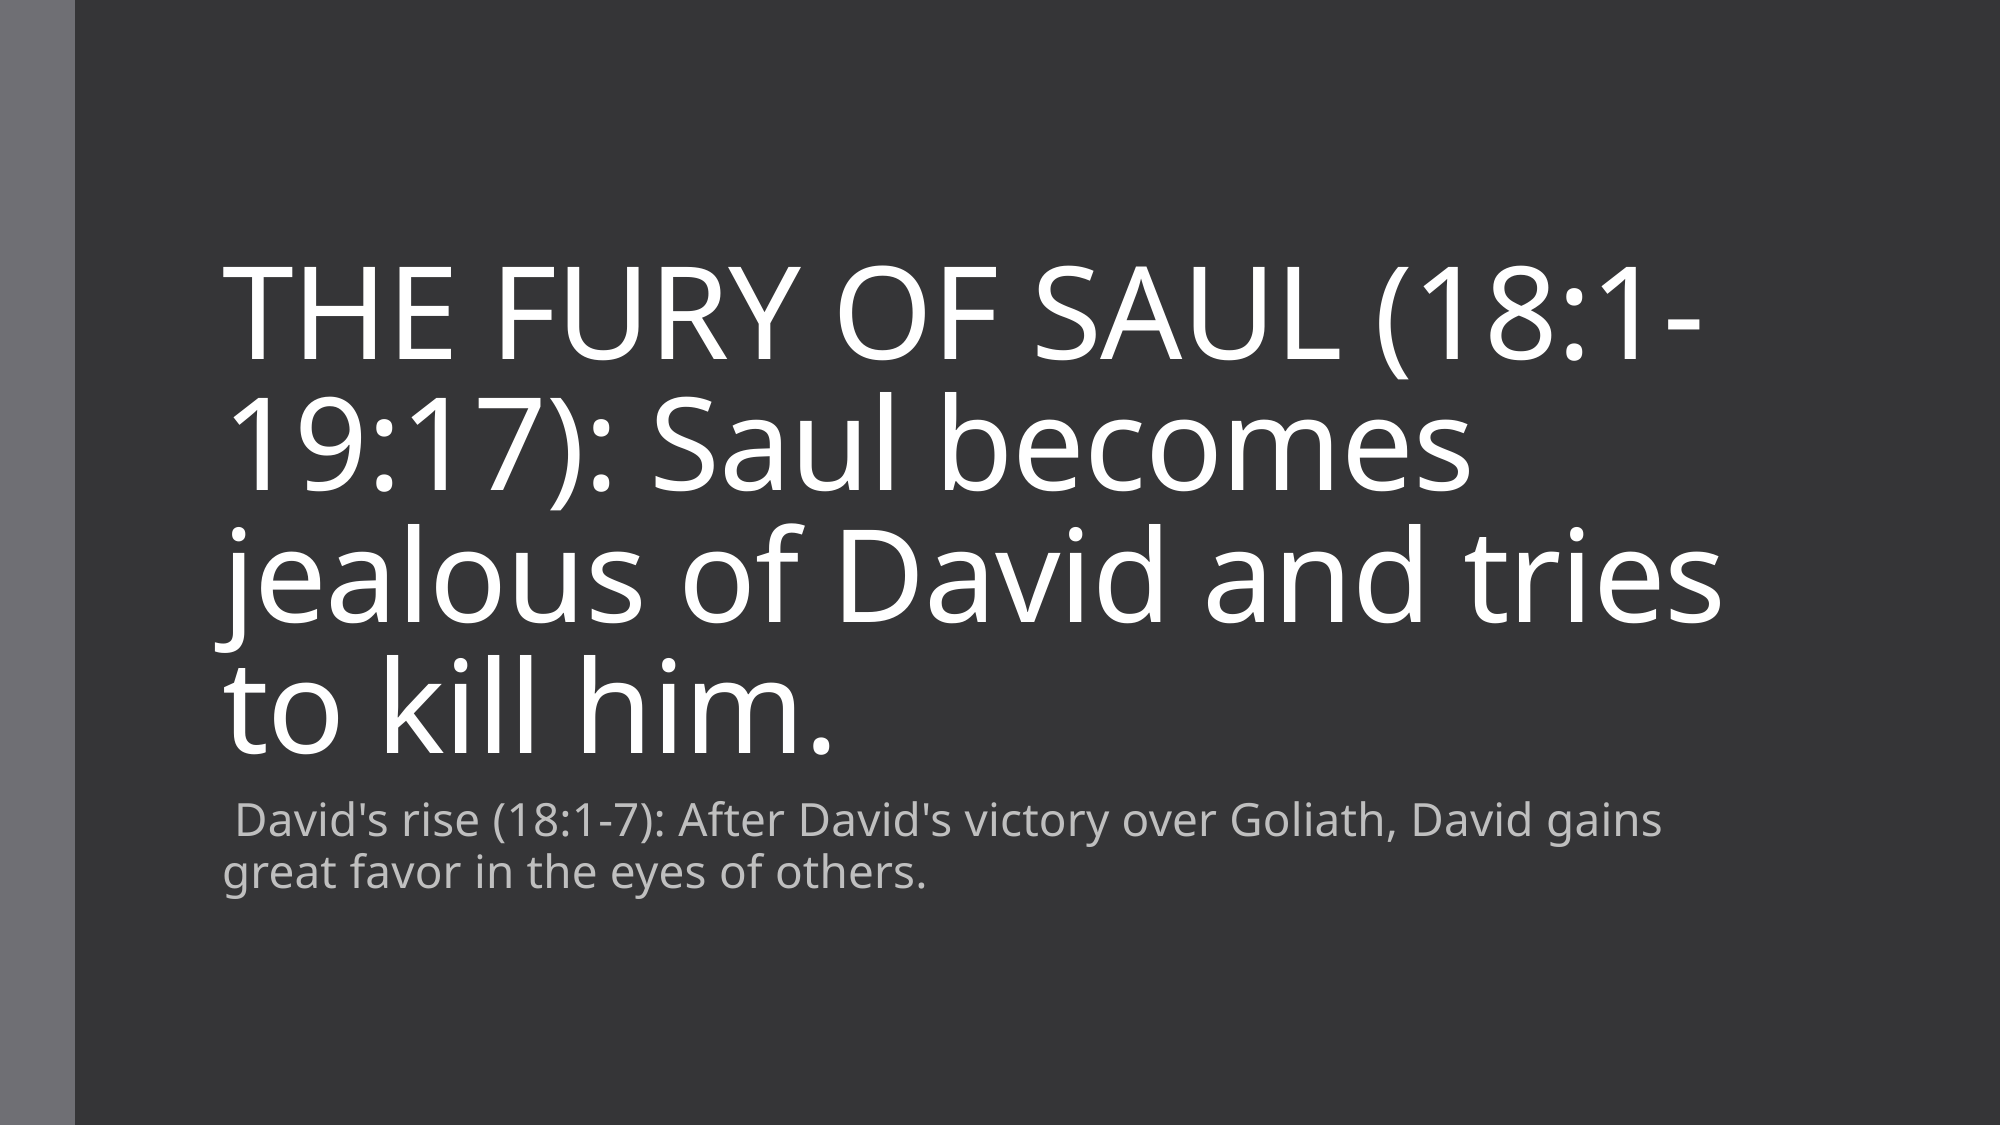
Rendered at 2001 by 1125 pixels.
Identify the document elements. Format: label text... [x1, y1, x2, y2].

subtitle David's rise (18:1-7): After David's victory over Goliath, David gains great favor in the eyes of others. [206, 787, 1752, 1066]
title THE FURY OF SAUL (18:1-19:17): Saul becomes jealous of David and tries to kill him. [206, 124, 1752, 787]
